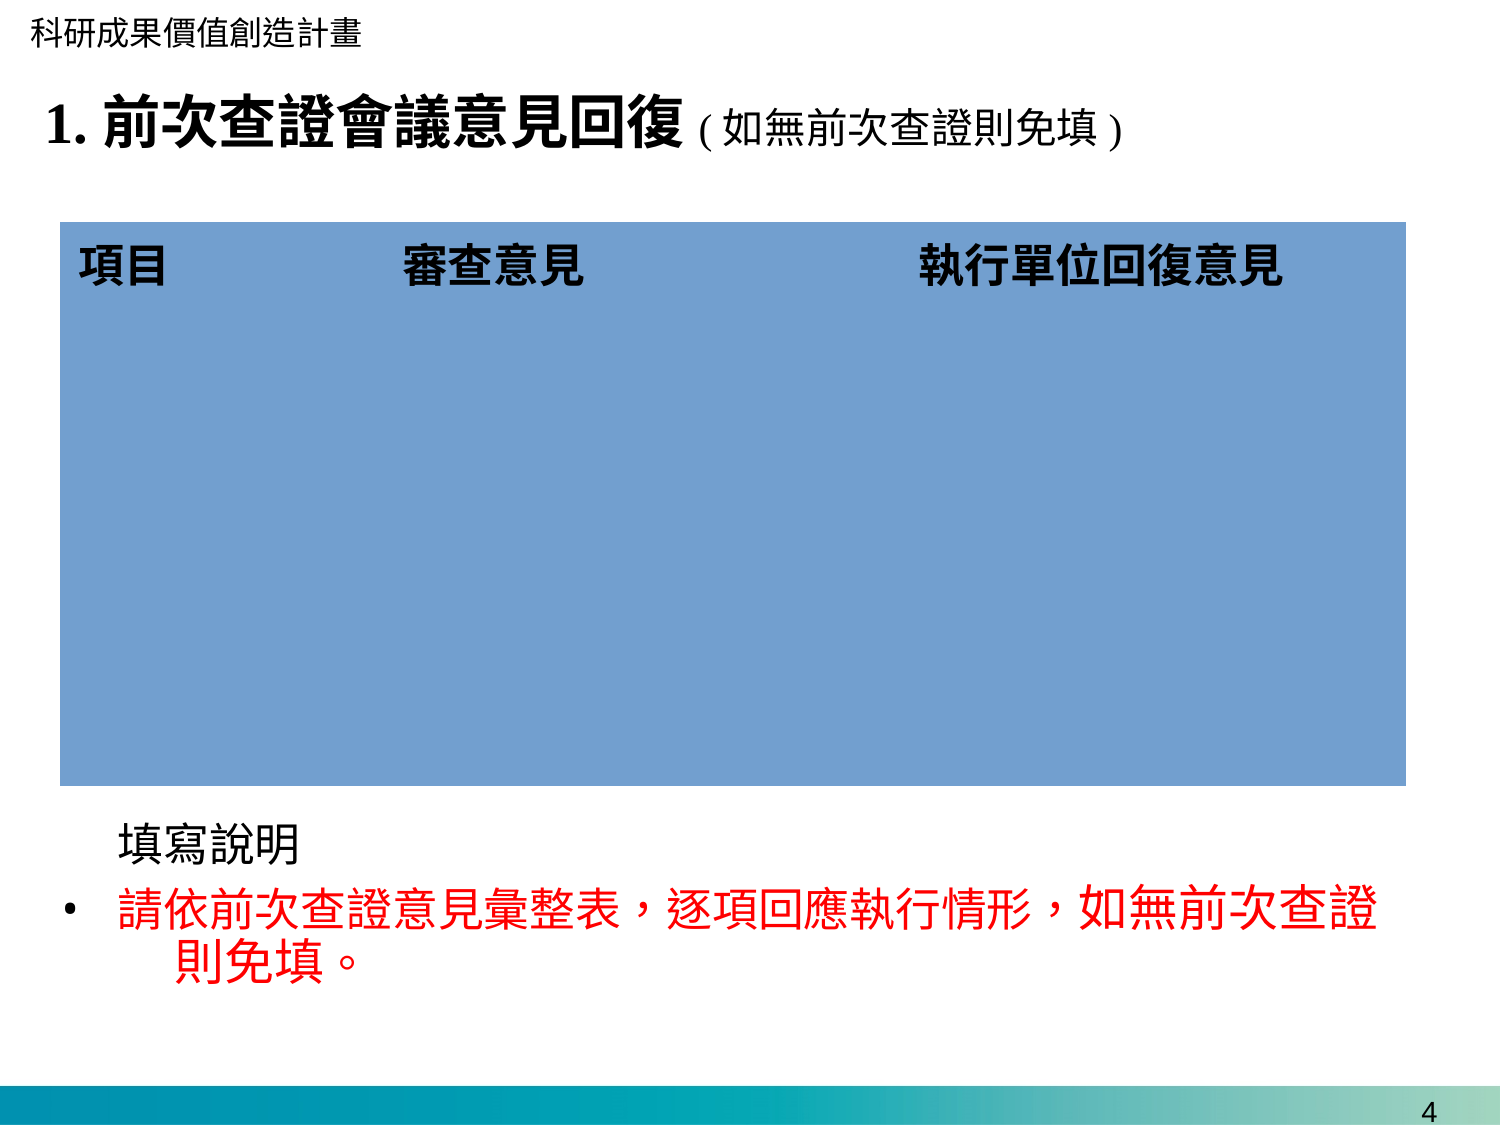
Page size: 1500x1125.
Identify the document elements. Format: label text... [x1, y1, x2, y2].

table_cell [60, 548, 190, 674]
table_cell [60, 422, 190, 548]
table_cell [798, 422, 1406, 548]
table_cell [60, 296, 190, 422]
list 填寫說明 請依前次查證意見彙整表，逐項回應執行情形，如無前次查證則免填。 [46, 814, 1419, 1017]
table_cell [798, 674, 1406, 786]
table_cell [190, 674, 798, 786]
table_cell [798, 548, 1406, 674]
table_header 項目 [60, 222, 190, 296]
table_header 執行單位回復意見 [798, 222, 1406, 296]
table_cell [60, 674, 190, 786]
table_cell [190, 296, 798, 422]
table_cell [190, 422, 798, 548]
text_box 1.前次查證會議意見回復(如無前次查證則免填) [29, 77, 1100, 164]
table_cell [190, 548, 798, 674]
table_cell [798, 296, 1406, 422]
table_header 審查意見 [190, 222, 798, 296]
text_box 3 [1406, 1085, 1500, 1125]
